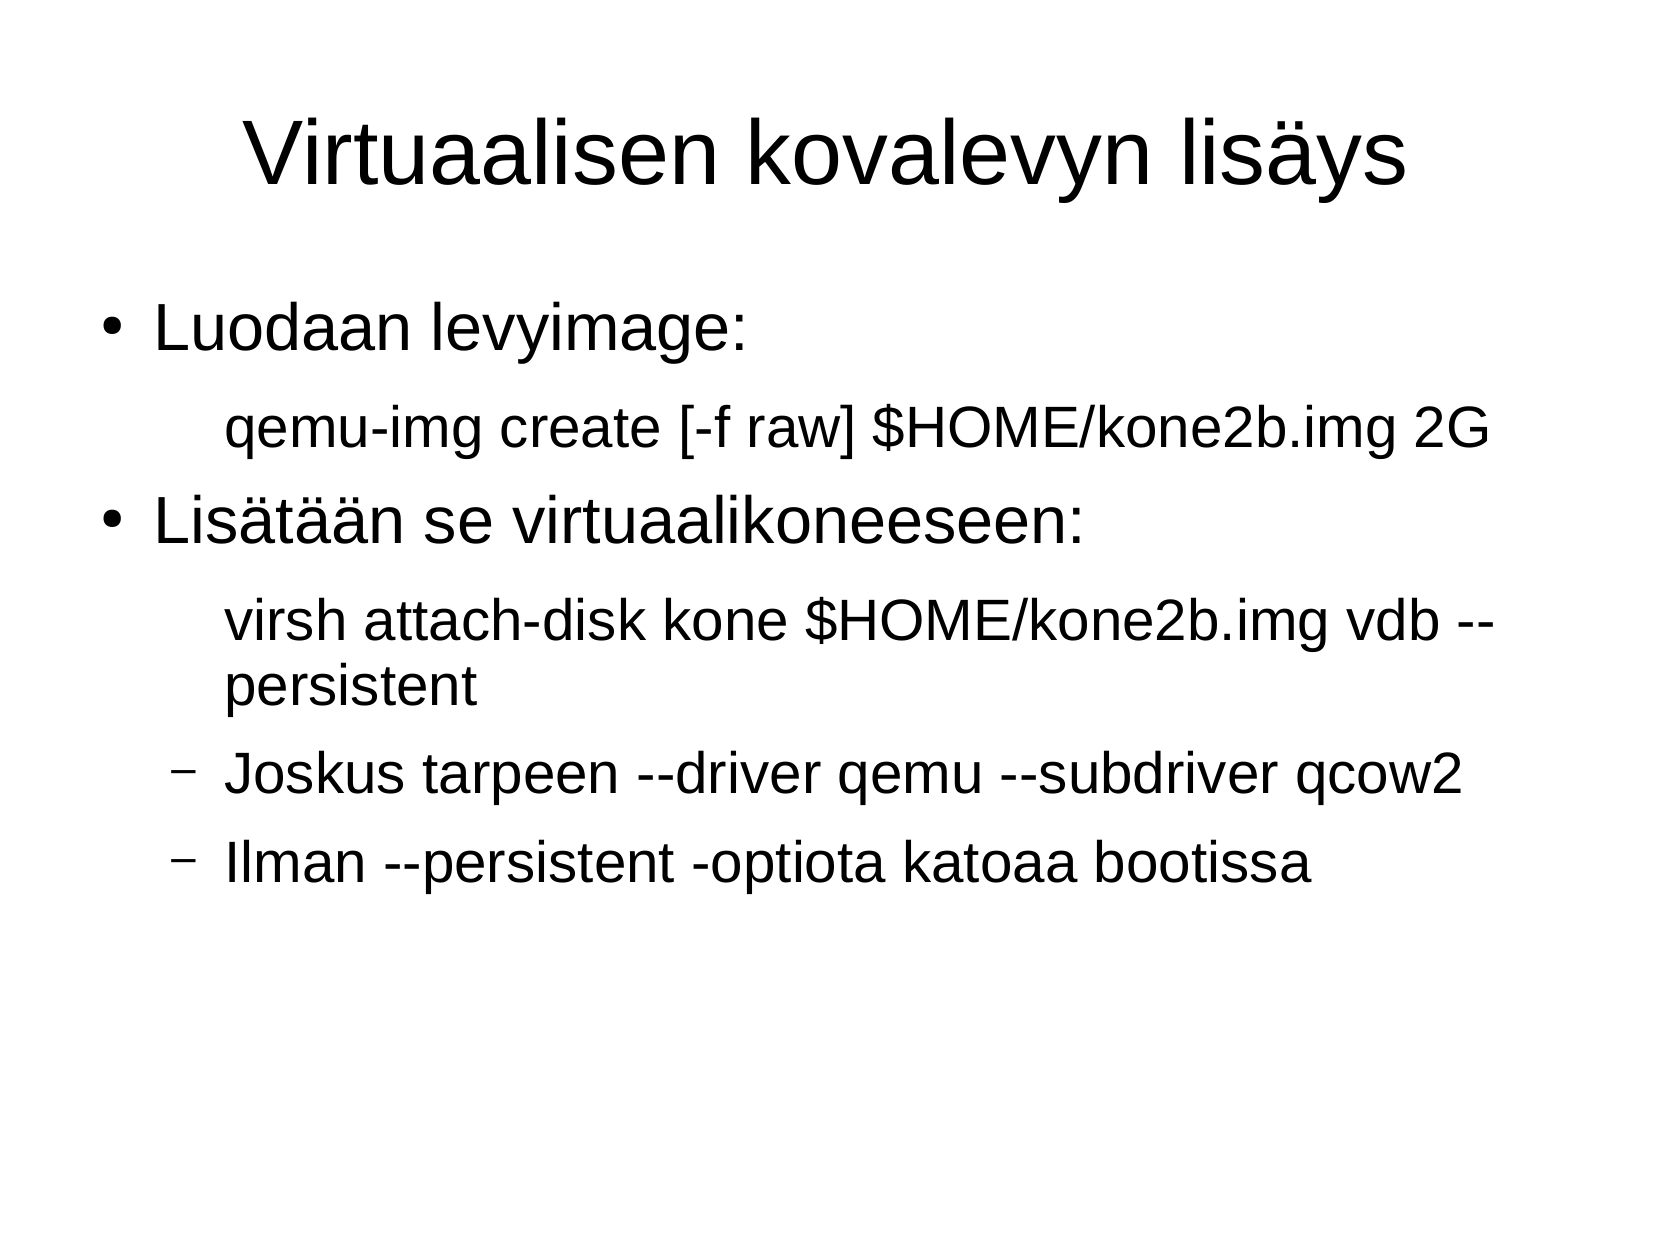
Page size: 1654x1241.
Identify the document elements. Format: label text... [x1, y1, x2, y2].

title Virtuaalisen kovalevyn lisäys [82, 49, 1571, 257]
list Luodaan levyimage: qemu-img create [-f raw] $HOME/kone2b.img 2G Lisätään se virtuaalikoneeseen: virsh attach-disk kone $HOME/kone2b.img vdb --persistent Joskus tarpeen --driver qemu --subdriver qcow2 Ilman --persistent -optiota katoaa bootissa [82, 290, 1571, 1010]
